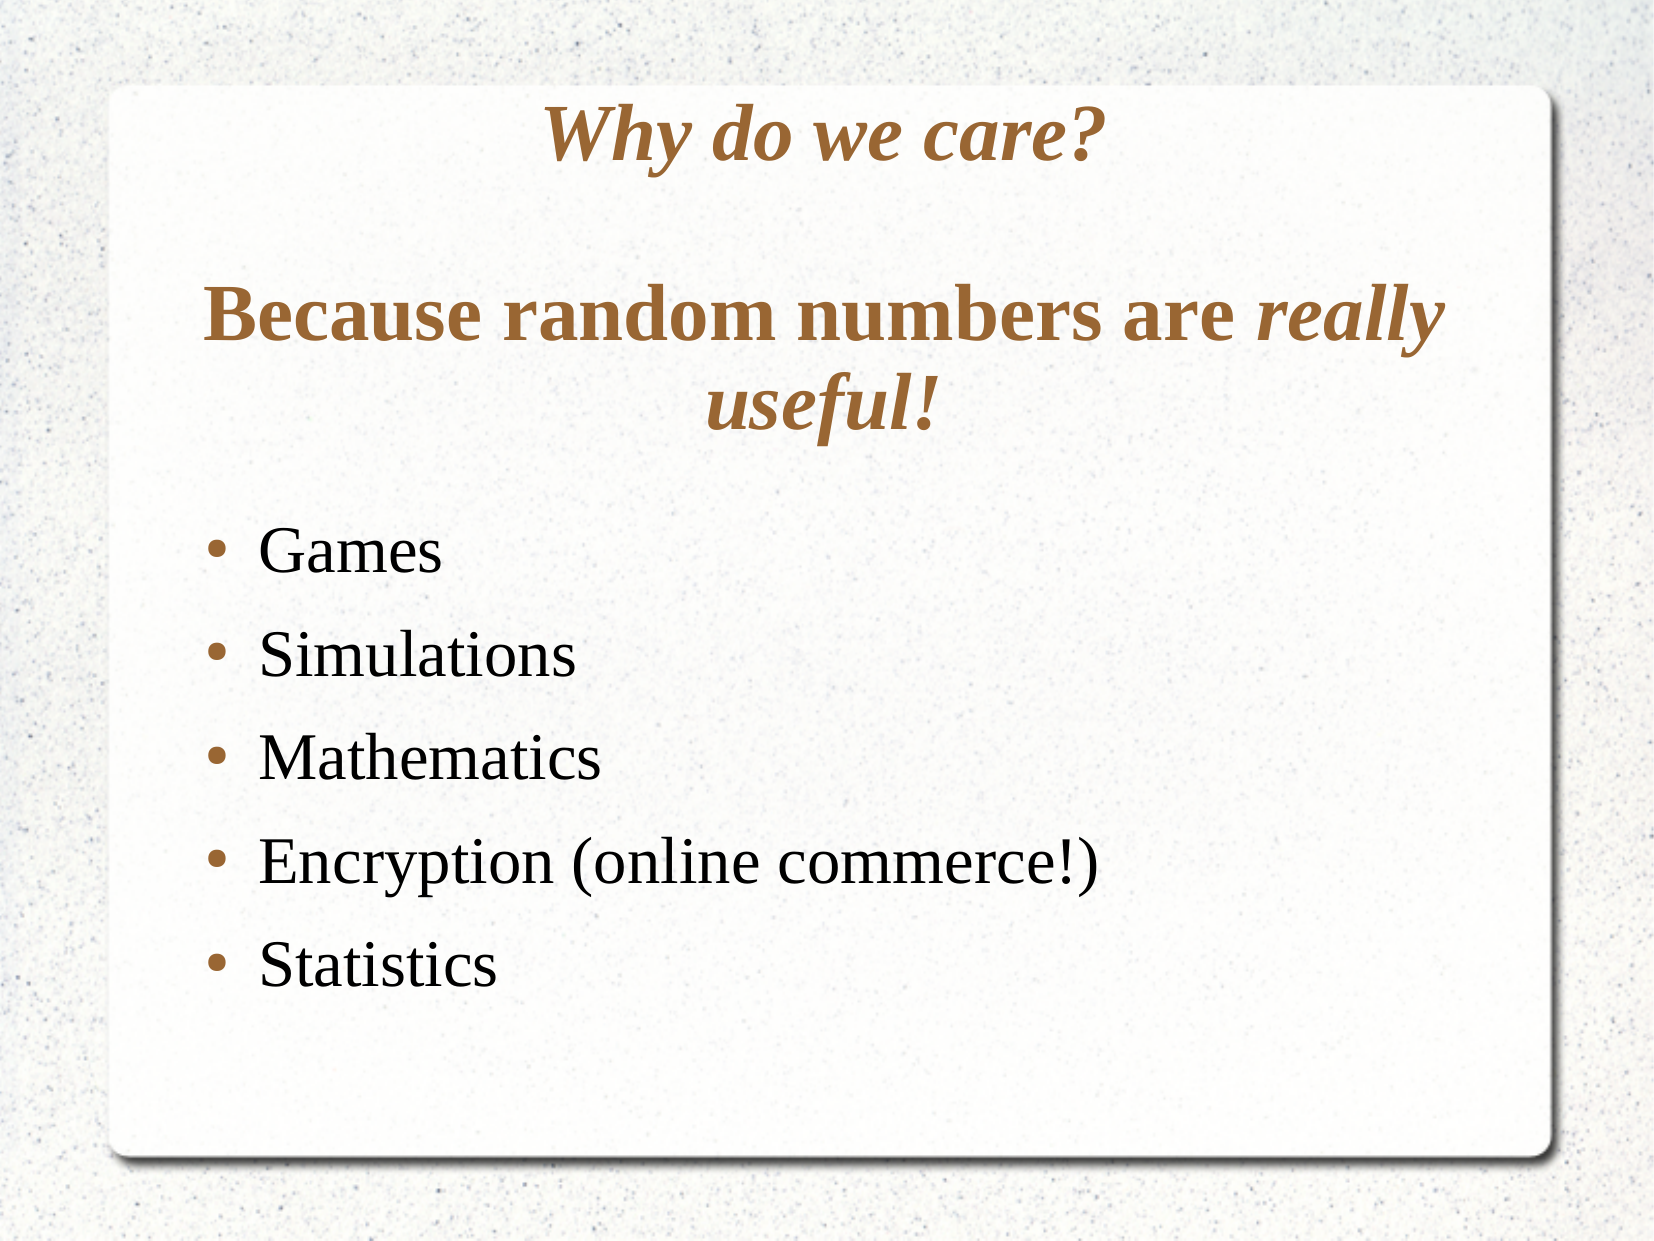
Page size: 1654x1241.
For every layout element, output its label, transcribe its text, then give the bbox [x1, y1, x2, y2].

picture [0, 0, 1654, 1241]
list Games Simulations Mathematics Encryption (online commerce!) Statistics [187, 512, 1463, 1051]
title Why do we care? Because random numbers are really useful! [115, 88, 1533, 448]
